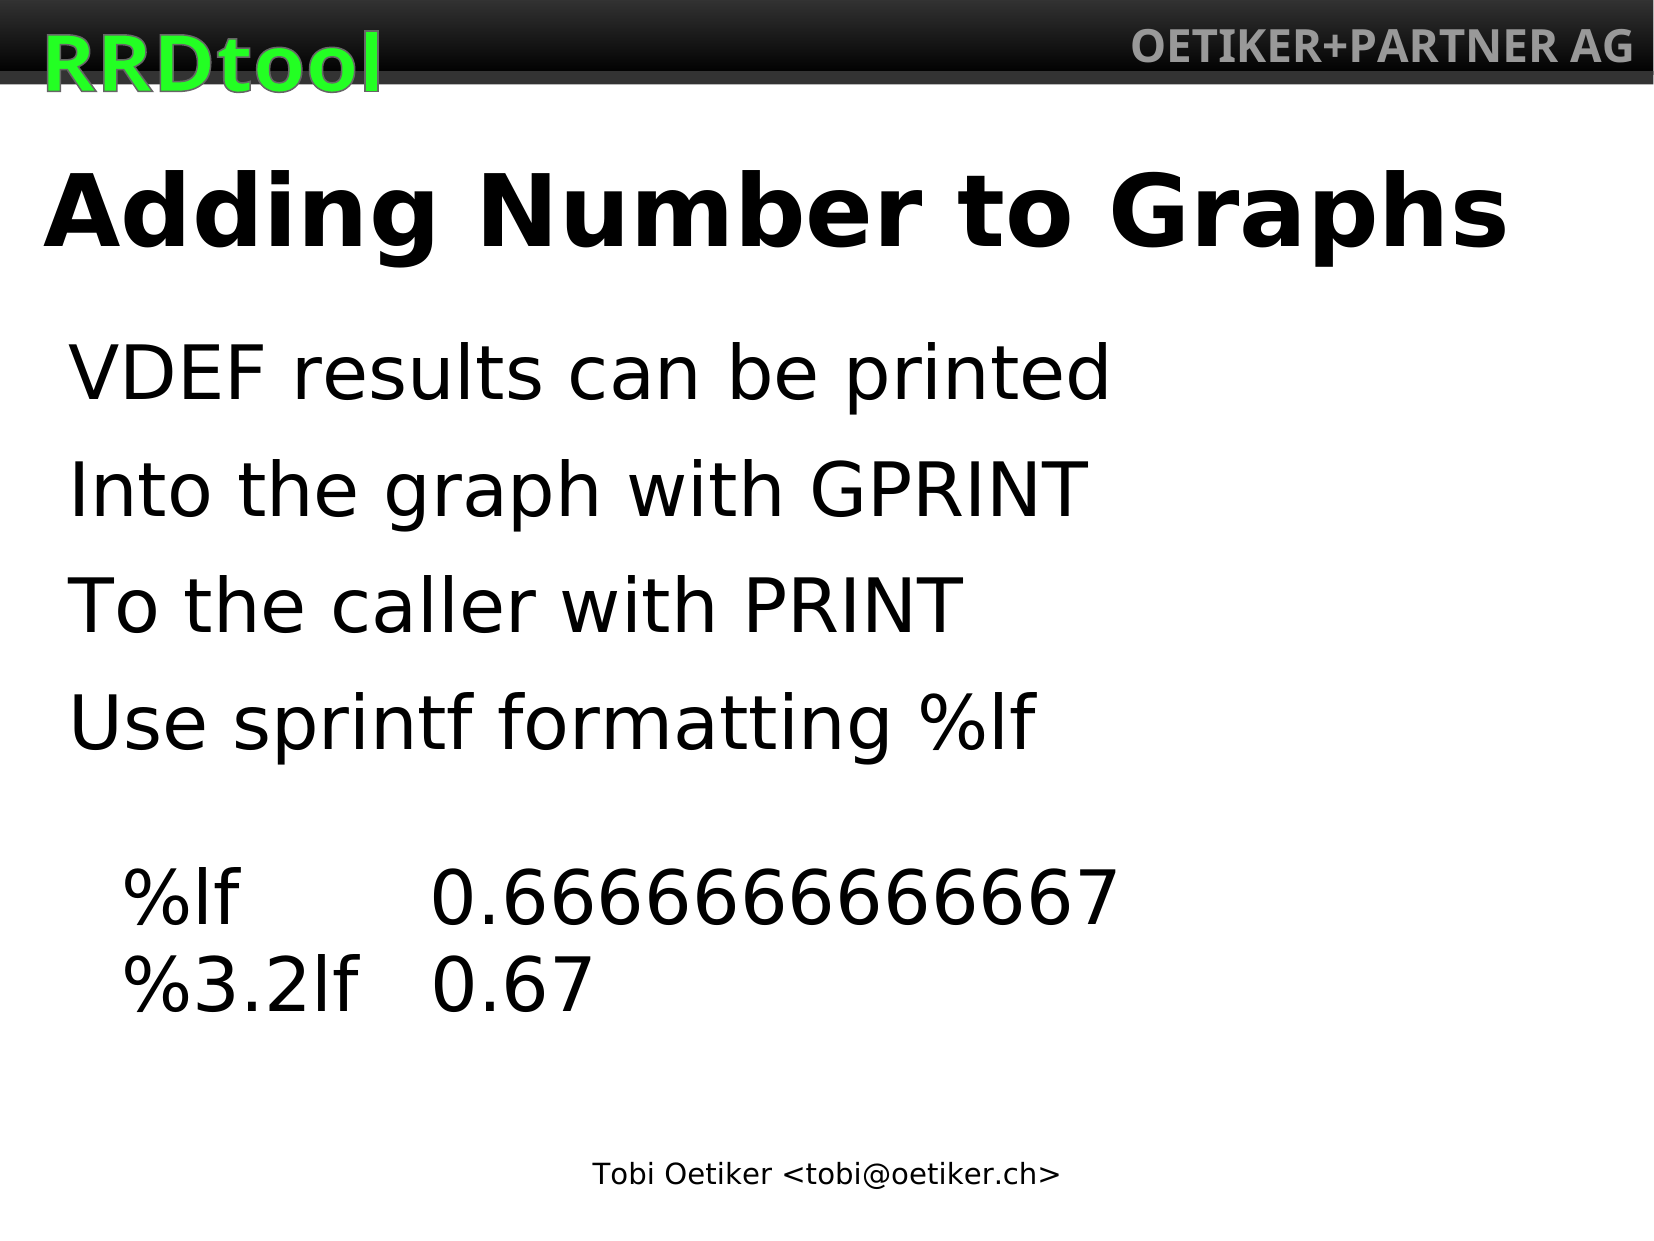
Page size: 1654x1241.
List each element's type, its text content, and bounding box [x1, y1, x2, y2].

title Adding Number to Graphs [43, 137, 1582, 287]
list VDEF results can be printed Into the graph with GPRINT To the caller with PRINT Use sprintf formatting %lf %lf 0.6666666666667 %3.2lf 0.67 [50, 329, 1571, 1099]
